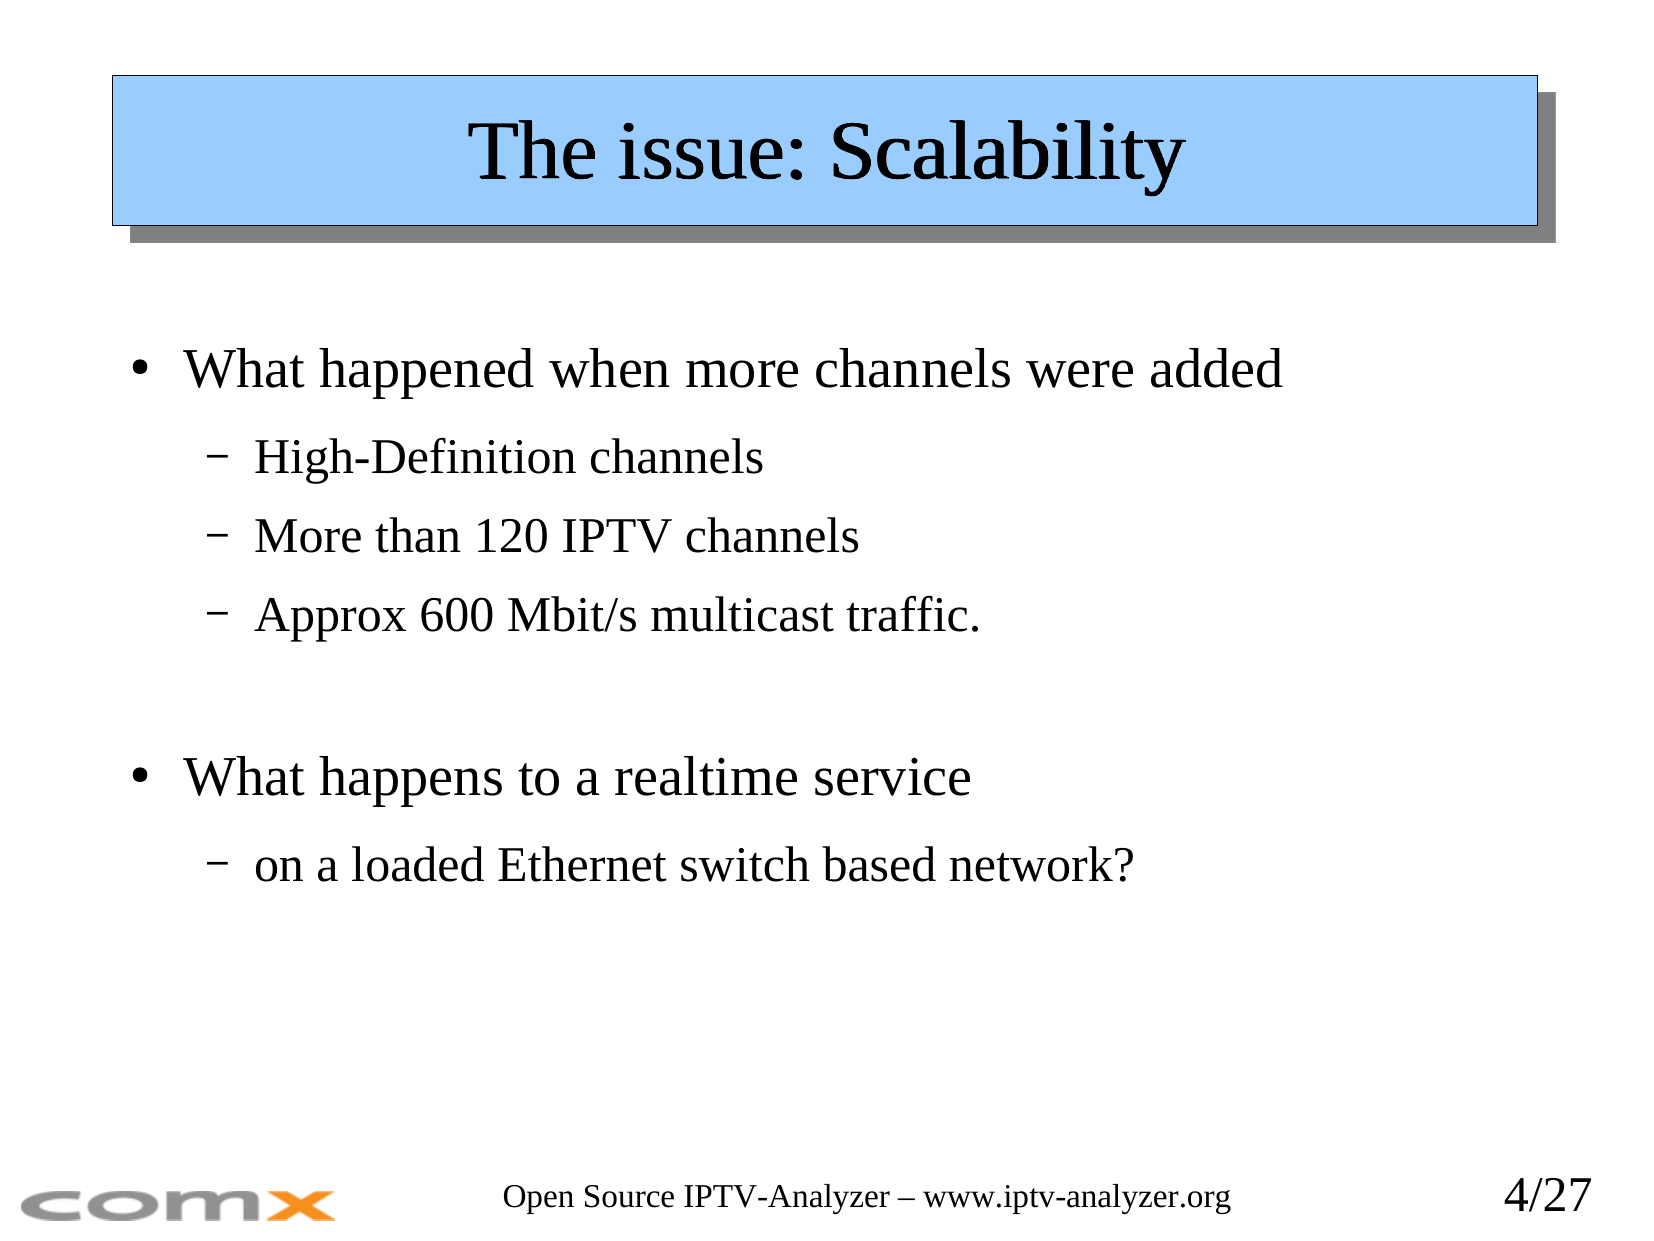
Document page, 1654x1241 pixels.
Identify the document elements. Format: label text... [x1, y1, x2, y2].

title The issue: Scalability [116, 75, 1538, 226]
list What happened when more channels were added High-Definition channels More than 120 IPTV channels Approx 600 Mbit/s multicast traffic. What happens to a realtime service on a loaded Ethernet switch based network? [112, 337, 1538, 1126]
picture [21, 1191, 335, 1221]
